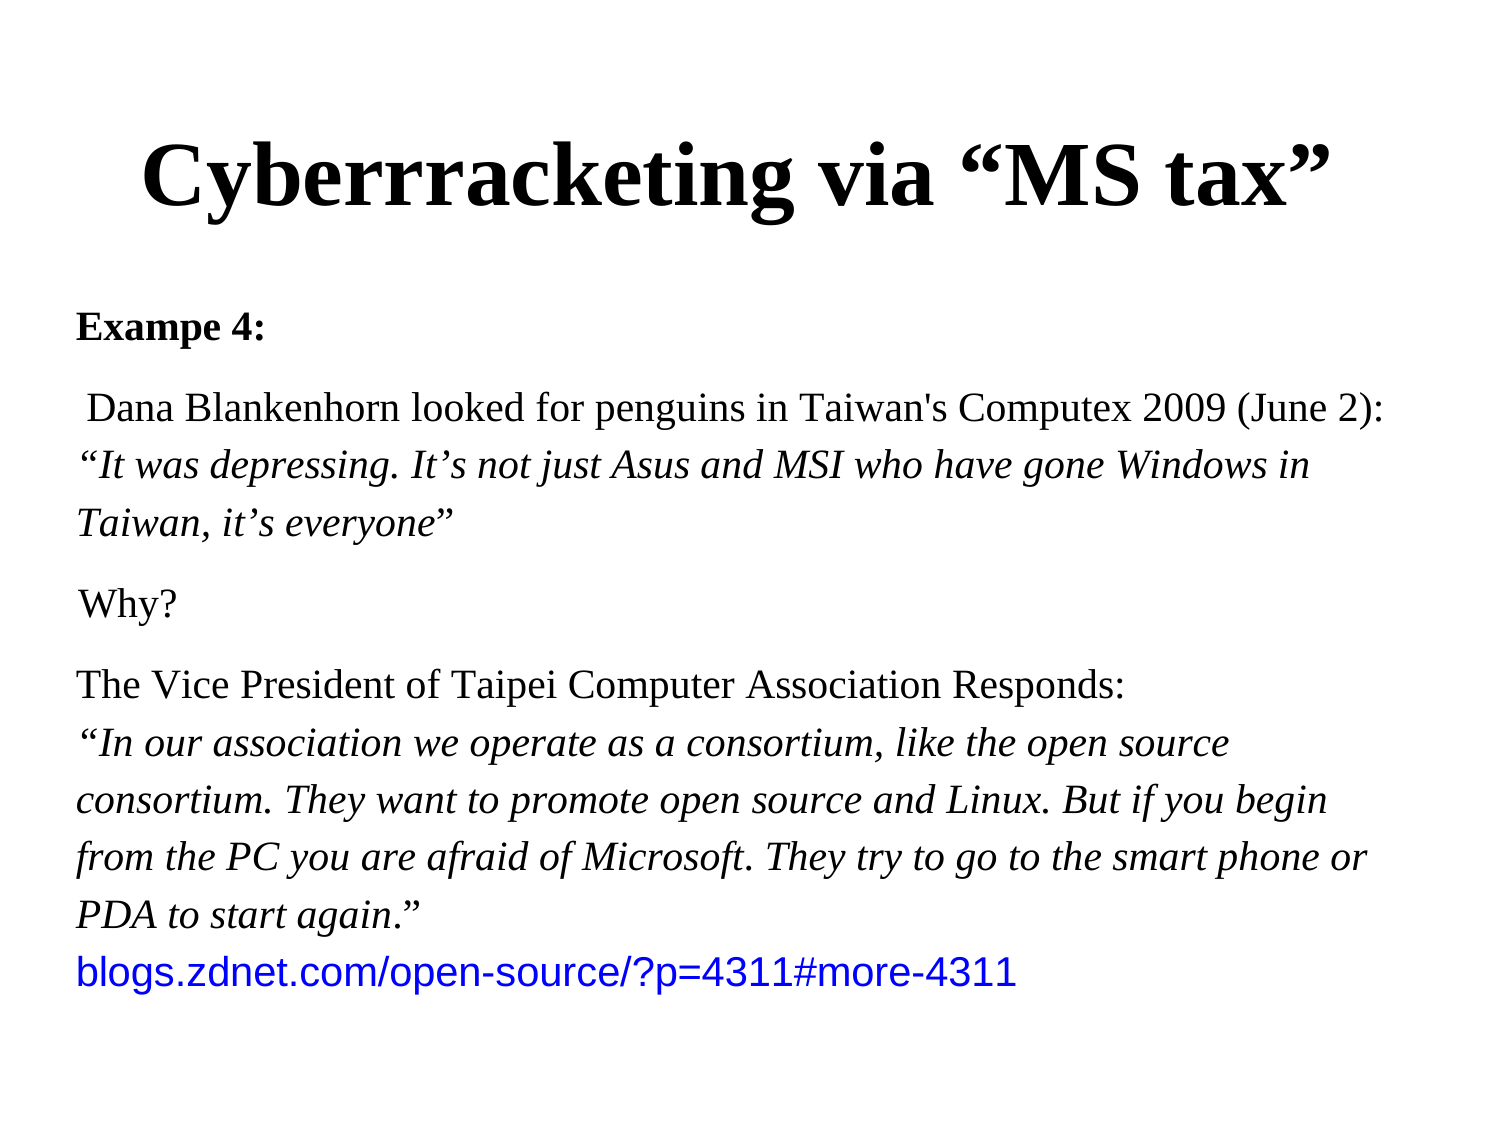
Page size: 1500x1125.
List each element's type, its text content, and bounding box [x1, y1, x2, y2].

text_box Exampe 4: Dana Blankenhorn looked for penguins in Taiwan's Computex 2009 (June 2): “It was depressing. It’s not just Asus and MSI who have gone Windows in Taiwan, it’s everyone” Why? The Vice President of Taipei Computer Association Responds: “In our association we operate as a consortium, like the open source consortium. They want to promote open source and Linux. But if you begin from the PC you are afraid of Microsoft. They try to go to the smart phone or PDA to start again.” blogs.zdnet.com/open-source/?p=4311#more-4311 [75, 291, 1391, 996]
title Cyberrracketing via “MS tax” [73, 81, 1402, 269]
